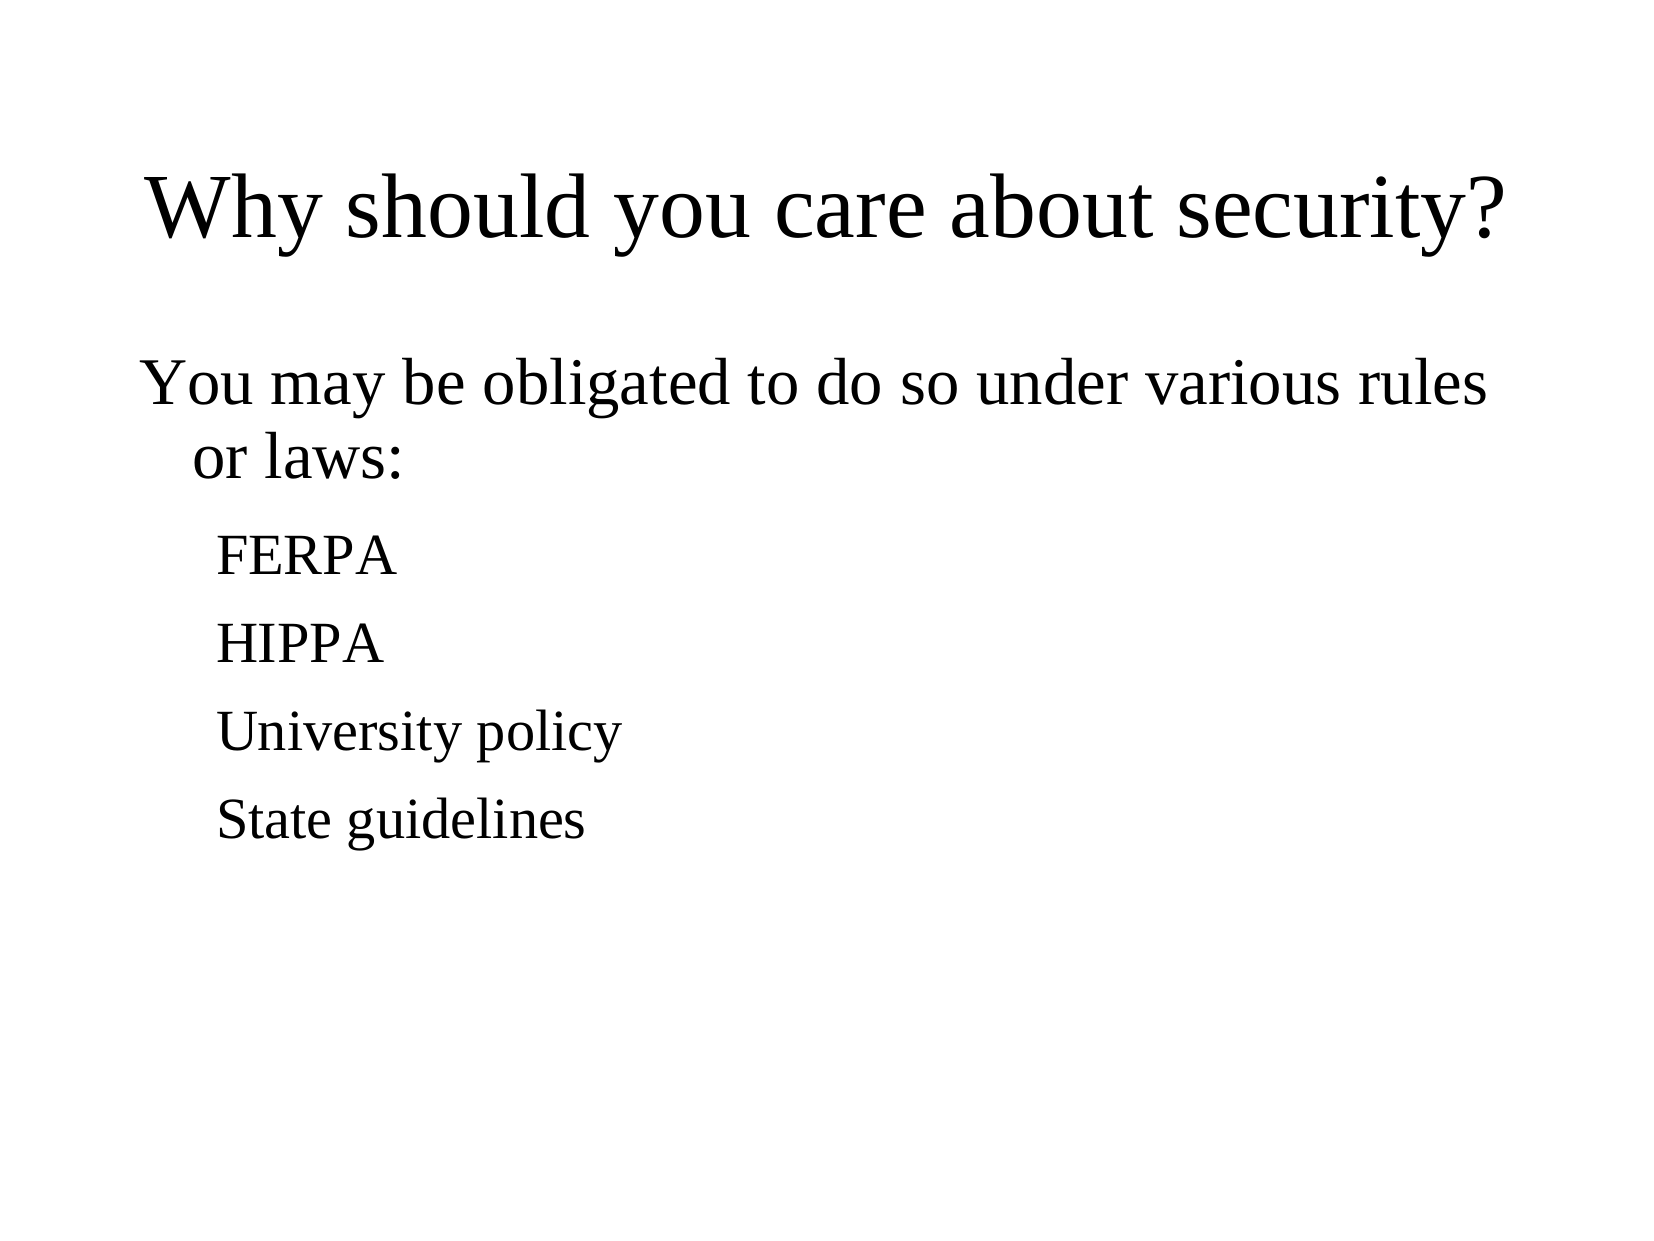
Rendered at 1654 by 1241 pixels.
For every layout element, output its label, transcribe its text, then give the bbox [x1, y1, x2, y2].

list You may be obligated to do so under various rules or laws: FERPA HIPPA University policy State guidelines [121, 344, 1534, 1127]
title Why should you care about security? [121, 102, 1534, 311]
